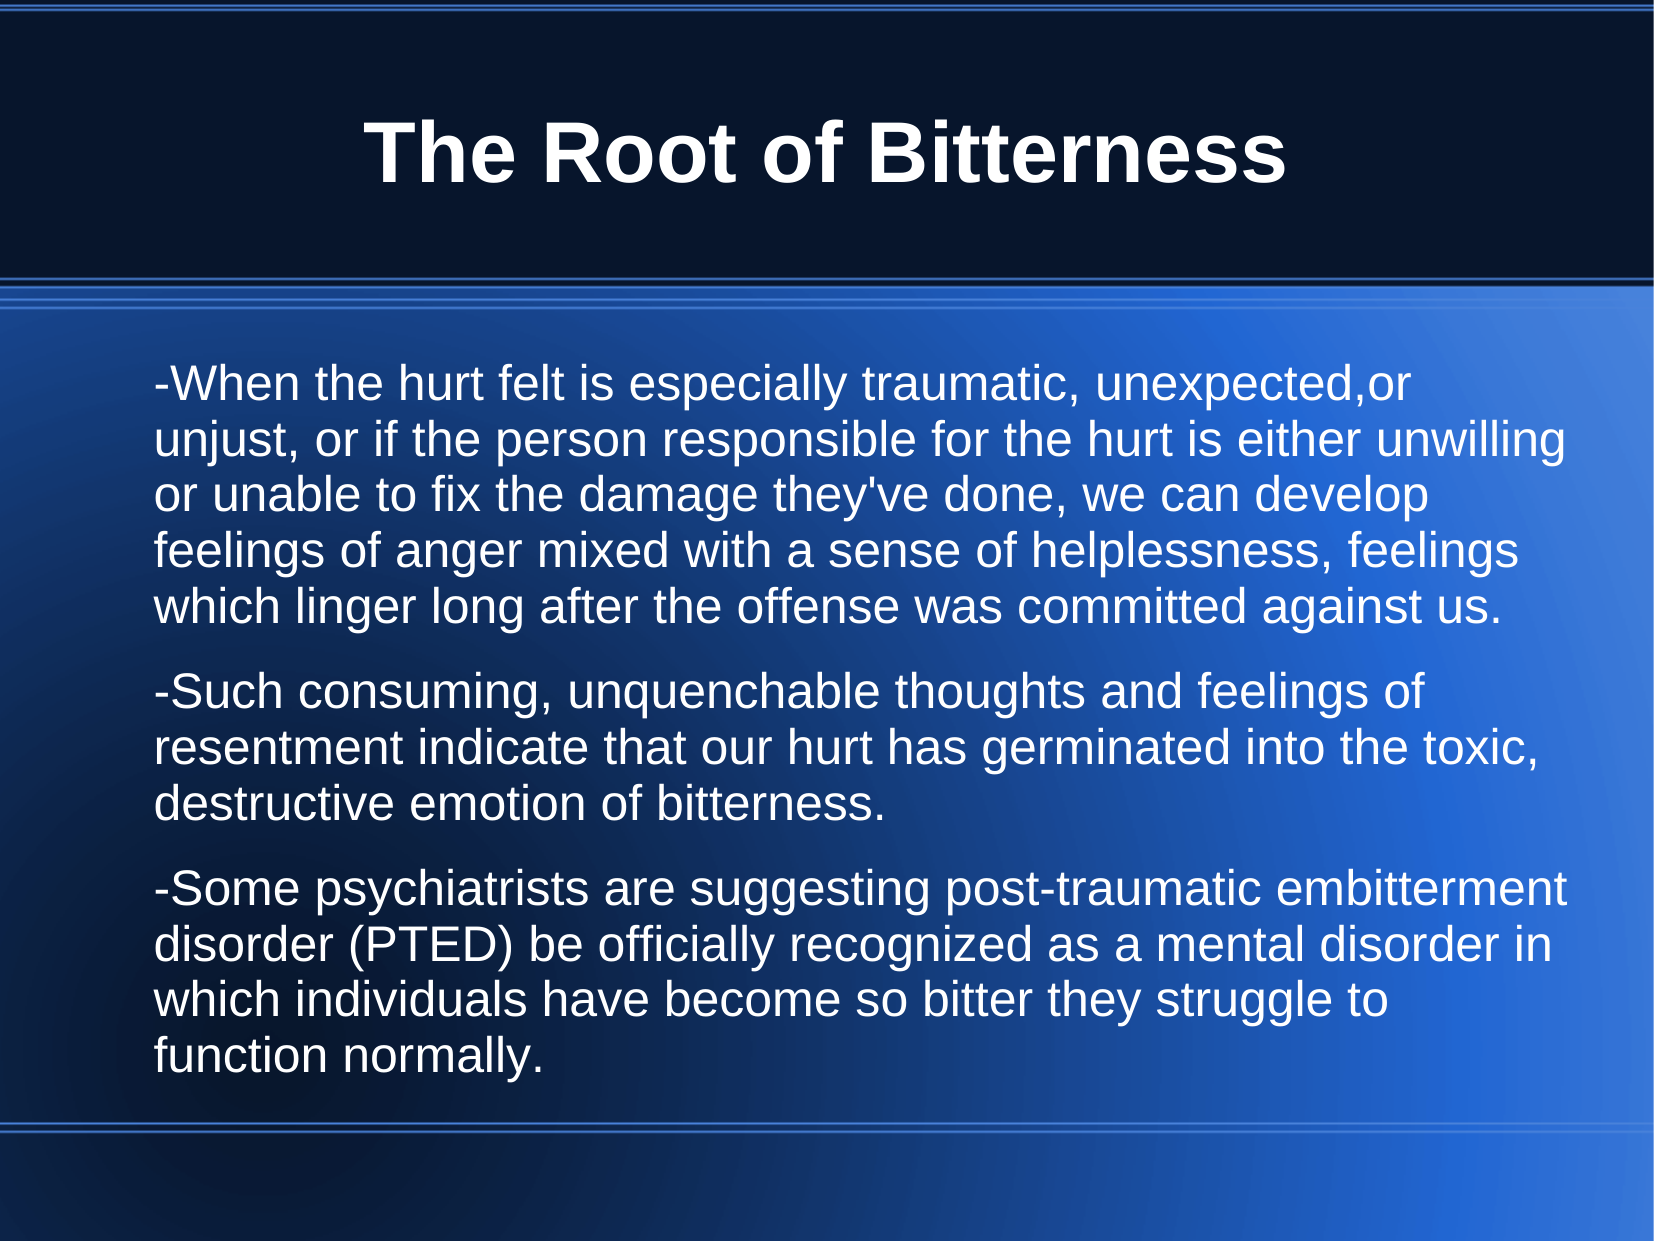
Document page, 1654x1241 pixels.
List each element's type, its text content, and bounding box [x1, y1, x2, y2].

picture [0, 0, 1654, 1241]
list -When the hurt felt is especially traumatic, unexpected,or unjust, or if the person responsible for the hurt is either unwilling or unable to fix the damage they've done, we can develop feelings of anger mixed with a sense of helplessness, feelings which linger long after the offense was committed against us. -Such consuming, unquenchable thoughts and feelings of resentment indicate that our hurt has germinated into the toxic, destructive emotion of bitterness. -Some psychiatrists are suggesting post-traumatic embitterment disorder (PTED) be officially recognized as a mental disorder in which individuals have become so bitter they struggle to function normally. [82, 355, 1571, 1241]
title The Root of Bitterness [82, 49, 1571, 257]
